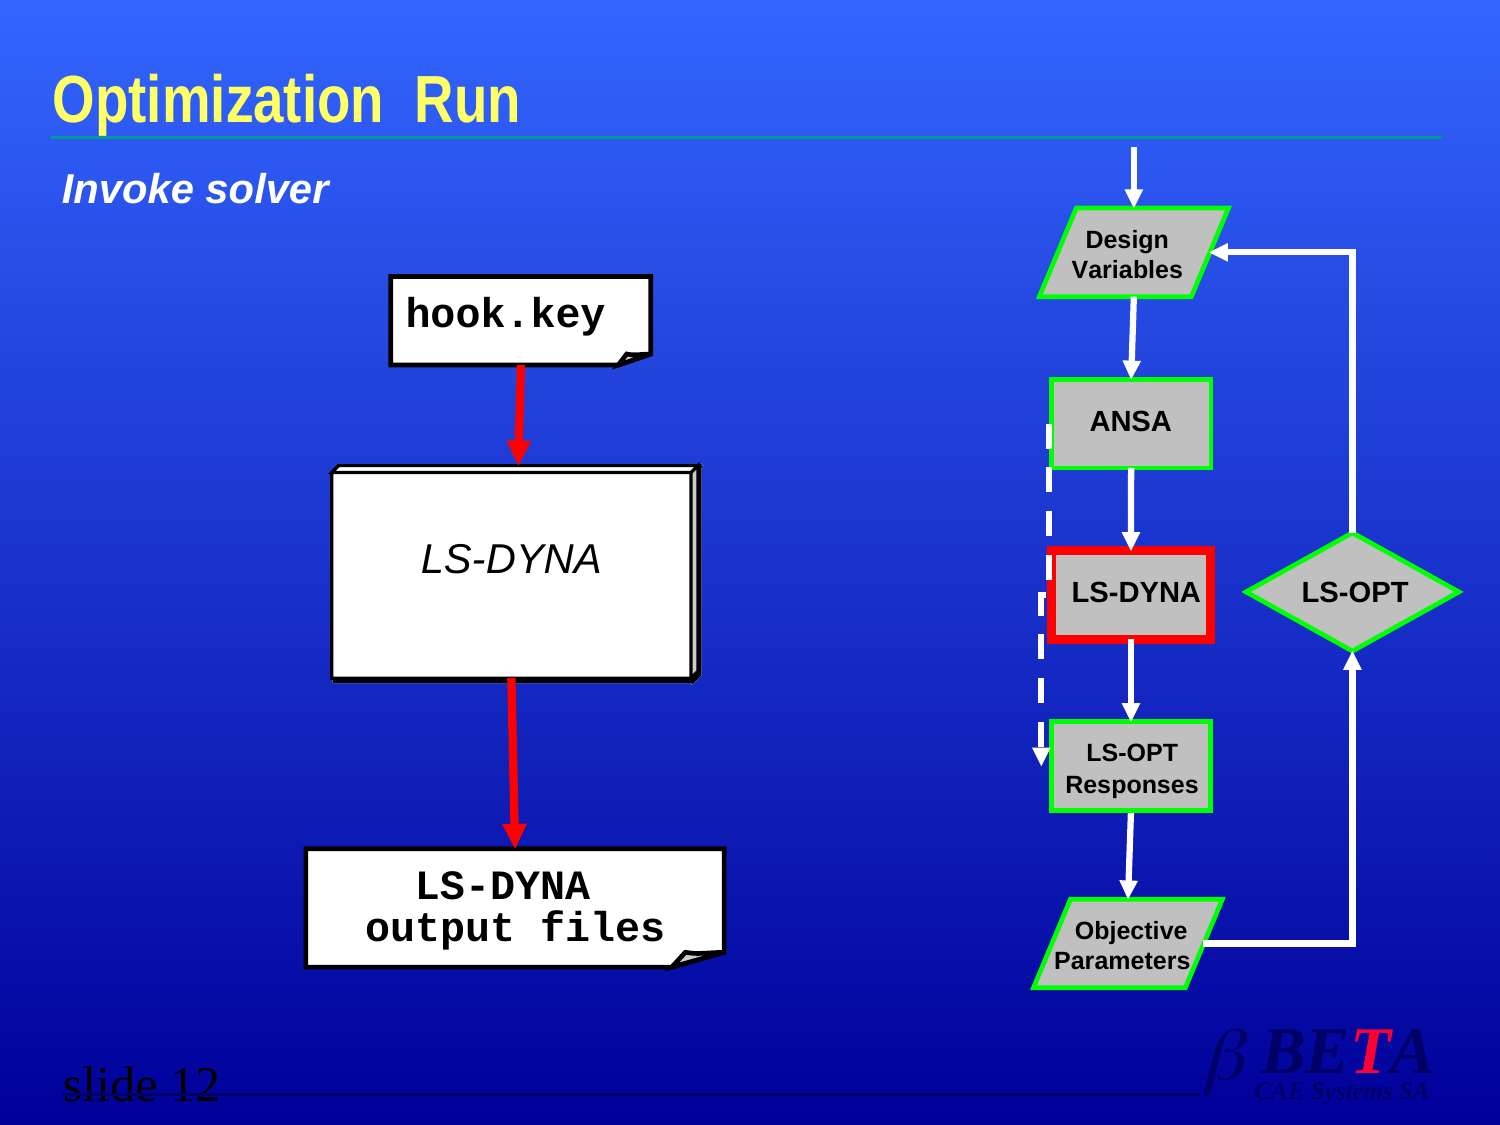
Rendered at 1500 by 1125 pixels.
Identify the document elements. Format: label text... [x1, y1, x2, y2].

text_box [1033, 974, 1188, 988]
text_box LS-OPT Responses [1041, 728, 1224, 805]
text_box LS-DYNA [1056, 565, 1252, 617]
text_box [1051, 379, 1211, 468]
text_box ANSA [1074, 394, 1211, 445]
text_box [1291, 617, 1414, 651]
text_box LS-DYNA [331, 473, 691, 679]
text_box [1051, 721, 1211, 728]
text_box LS-DYNA output files [305, 848, 725, 968]
text_box [1252, 569, 1286, 615]
text_box LS-OPT [1286, 565, 1468, 617]
text_box hook.key [390, 276, 651, 366]
text_box Invoke solver [47, 153, 1028, 252]
text_box [1073, 208, 1229, 215]
text_box [1067, 899, 1223, 927]
text_box [1051, 805, 1211, 811]
text_box Design Variables [1056, 215, 1235, 292]
text_box Objective Parameters [1039, 906, 1211, 983]
title Optimization Run [37, 48, 1450, 144]
text_box [1039, 256, 1194, 297]
text_box [1294, 533, 1411, 565]
text_box [1051, 550, 1211, 640]
